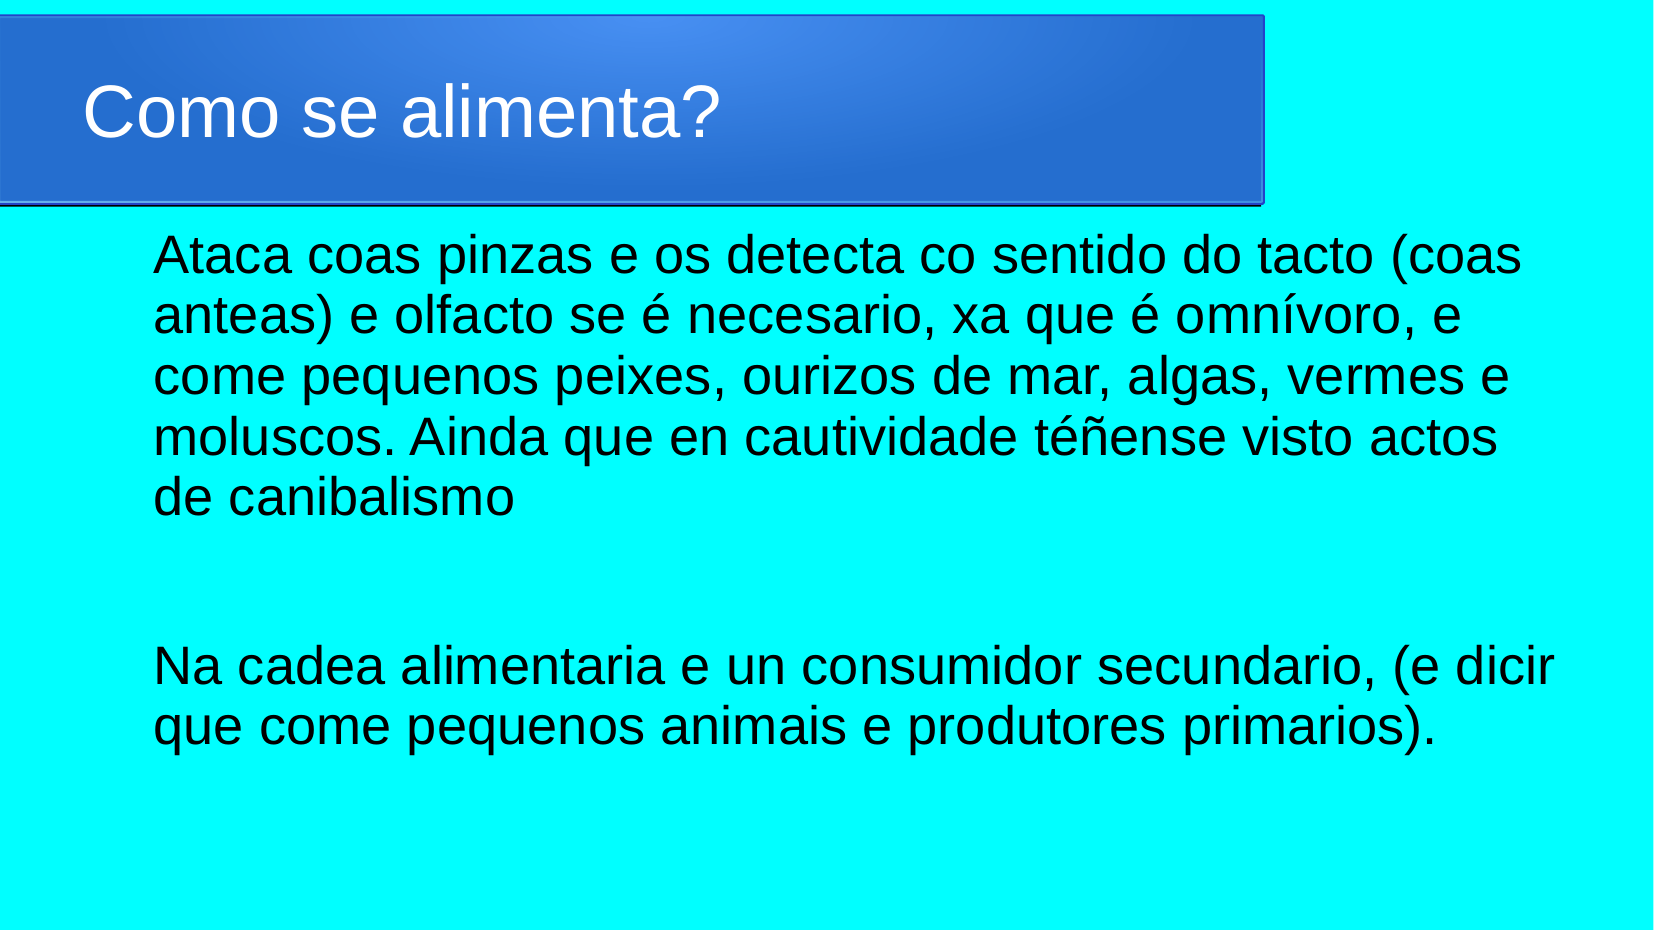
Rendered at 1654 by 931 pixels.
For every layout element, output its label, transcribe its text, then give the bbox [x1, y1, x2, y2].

list Ataca coas pinzas e os detecta co sentido do tacto (coas anteas) e olfacto se é necesario, xa que é omnívoro, e come pequenos peixes, ourizos de mar, algas, vermes e moluscos. Ainda que en cautividade téñense visto actos de canibalismo Na cadea alimentaria e un consumidor secundario, (e dicir que come pequenos animais e produtores primarios). [82, 224, 1571, 764]
title Como se alimenta? [82, 35, 1235, 189]
